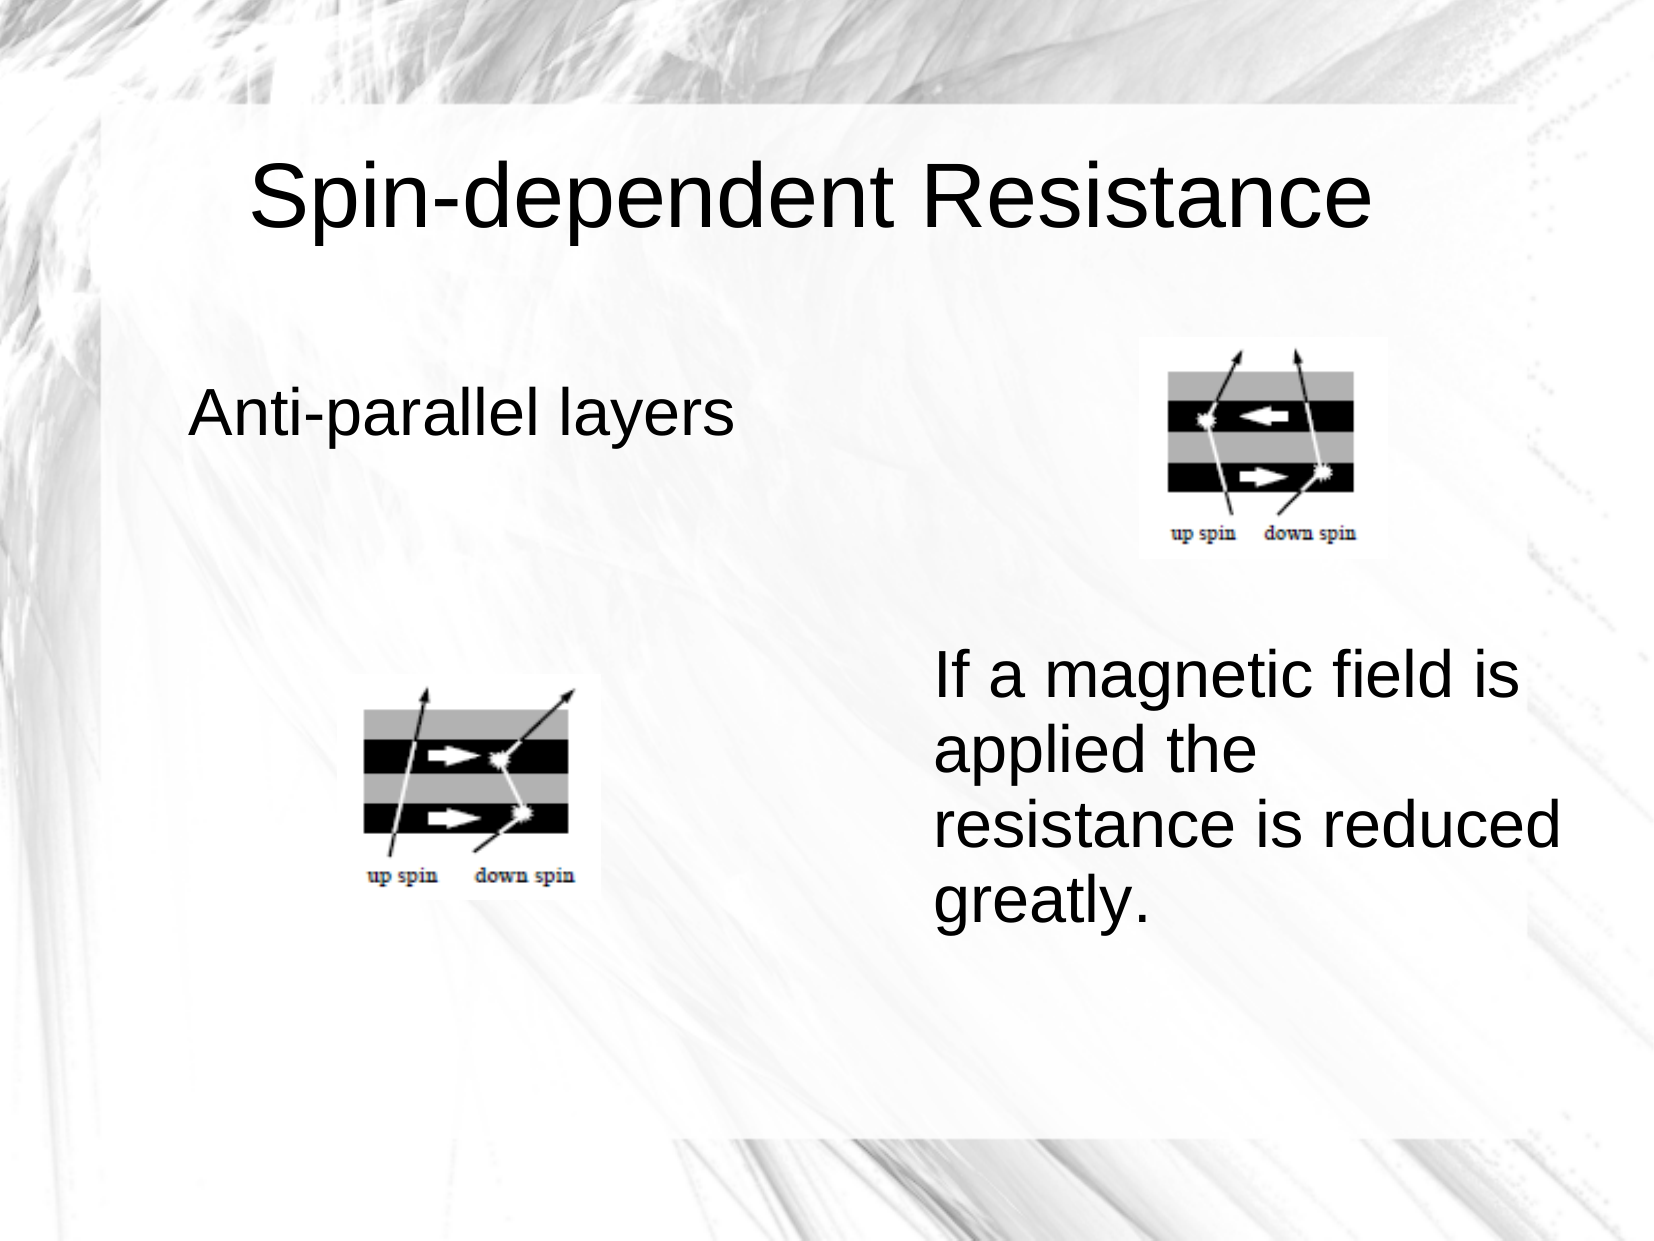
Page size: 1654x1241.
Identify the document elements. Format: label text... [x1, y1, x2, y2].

picture [0, 0, 1654, 1241]
list Anti-parallel layers [118, 375, 788, 506]
list If a magnetic field is applied the resistance is reduced greatly. [862, 637, 1572, 937]
title Spin-dependent Resistance [118, 112, 1506, 281]
